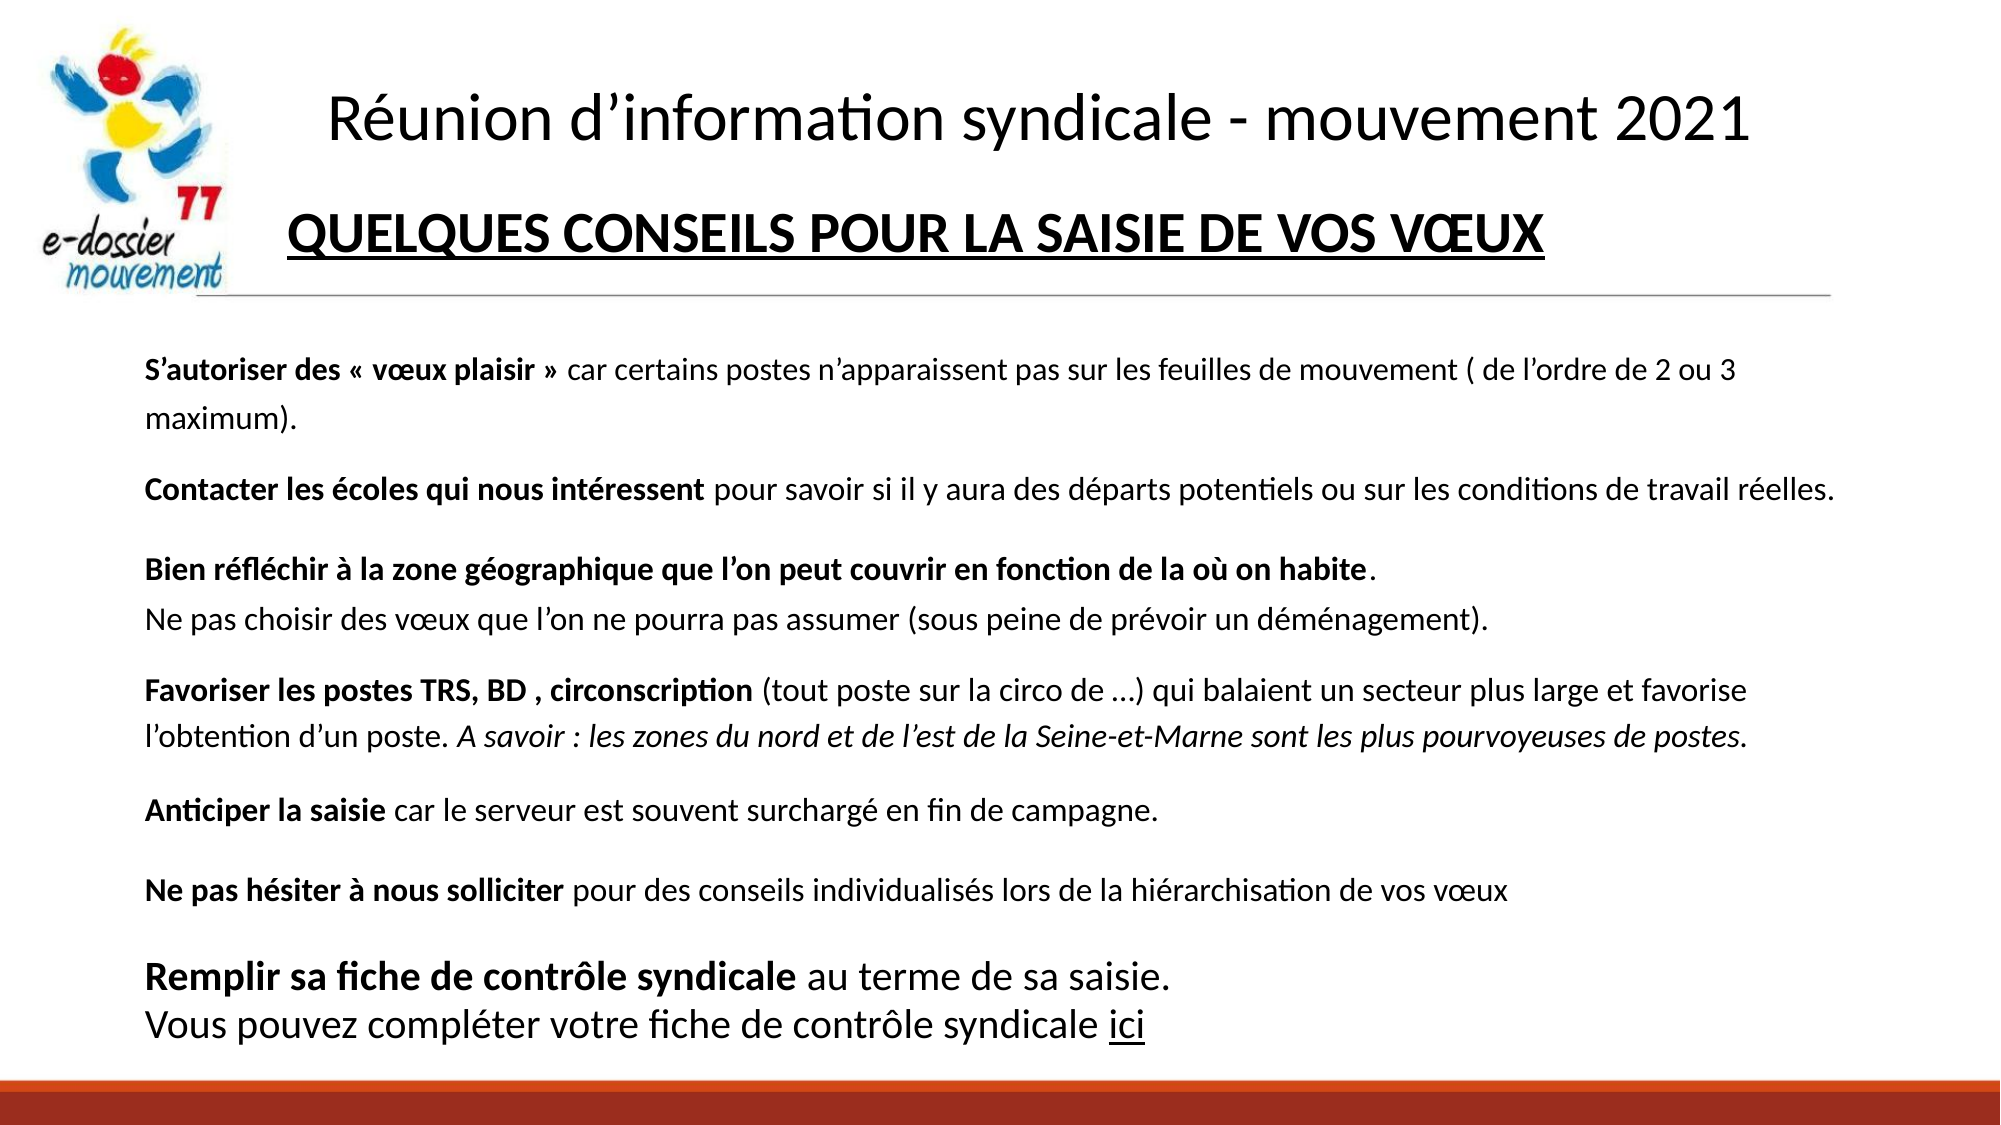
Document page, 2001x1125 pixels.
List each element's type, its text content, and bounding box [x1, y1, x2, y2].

text_box Remplir sa fiche de contrôle syndicale au terme de sa saisie. Vous pouvez compléter votre fiche de contrôle syndicale ici [144, 952, 1851, 1049]
text_box QUELQUES CONSEILS POUR LA SAISIE DE VOS VŒUX [287, 178, 1569, 265]
text_box Réunion d’information syndicale - mouvement 2021 [327, 55, 1805, 154]
text_box [0, 0, 2000, 1125]
text_box S’autoriser des « vœux plaisir » car certains postes n’apparaissent pas sur les feuilles de mouvement ( de l’ordre de 2 ou 3 maximum). [144, 339, 1805, 437]
text_box Contacter les écoles qui nous intéressent pour savoir si il y aura des départs potentiels ou sur les conditions de travail réelles. [144, 459, 1898, 508]
text_box Ne pas hésiter à nous solliciter pour des conseils individualisés lors de la hiérarchisation de vos vœux [144, 860, 1822, 909]
text_box Bien réfléchir à la zone géographique que l’on peut couvrir en fonction de la où on habite. Ne pas choisir des vœux que l’on ne pourra pas assumer (sous peine de prévoir un déménagement). [144, 539, 1851, 637]
text_box Anticiper la saisie car le serveur est souvent surchargé en fin de campagne. [144, 780, 1178, 829]
text_box Favoriser les postes TRS, BD , circonscription (tout poste sur la circo de …) qui balaient un secteur plus large et favorise l’obtention d’un poste. A savoir : les zones du nord et de l’est de la Seine-et-Marne sont les plus pourvoyeuses de postes. [144, 659, 1774, 755]
